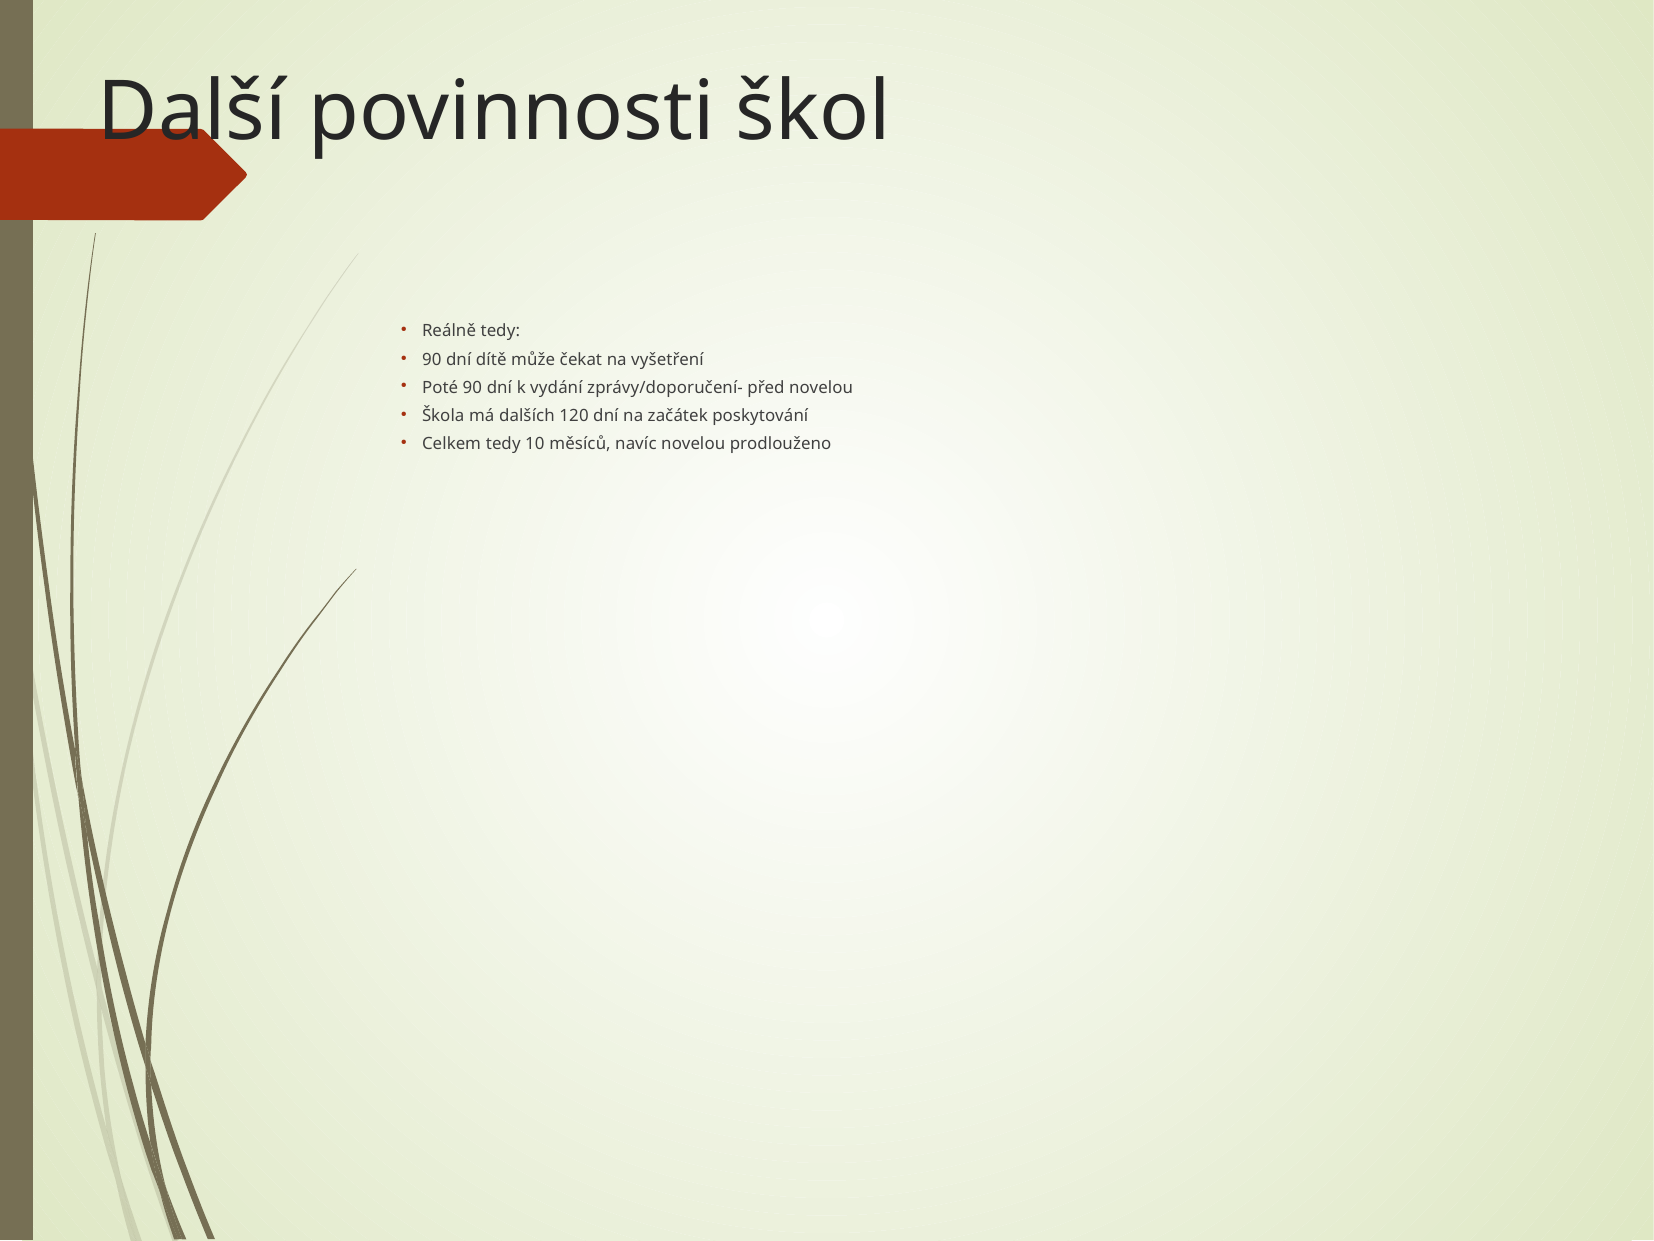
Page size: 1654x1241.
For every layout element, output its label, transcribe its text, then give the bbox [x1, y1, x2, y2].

title Další povinnosti škol [0, 49, 1489, 257]
list Reálně tedy: 90 dní dítě může čekat na vyšetření Poté 90 dní k vydání zprávy/doporučení- před novelou Škola má dalších 120 dní na začátek poskytování Celkem tedy 10 měsíců, navíc novelou prodlouženo [0, 290, 1489, 1010]
